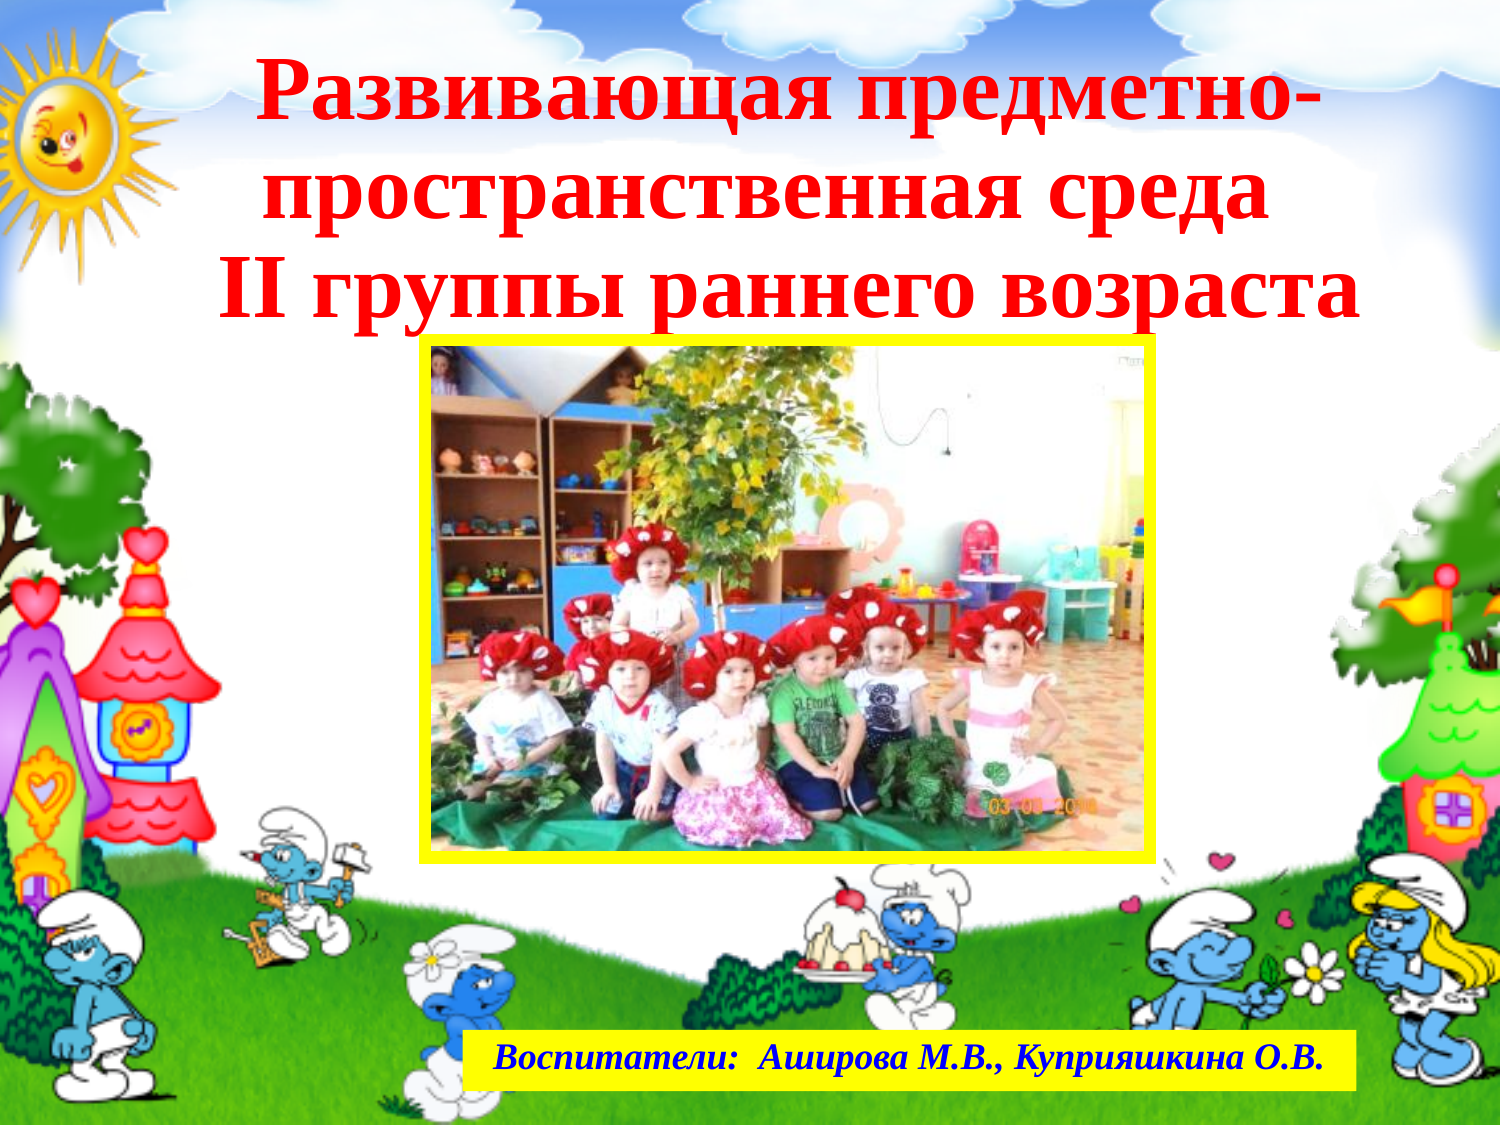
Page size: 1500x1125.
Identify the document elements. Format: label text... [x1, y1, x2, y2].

title Развивающая предметно- пространственная среда II группы раннего возраста [152, 29, 1428, 345]
subtitle Воспитатели: Аширова М.В., Куприяшкина О.В. [462, 1029, 1357, 1092]
picture [431, 346, 1144, 852]
